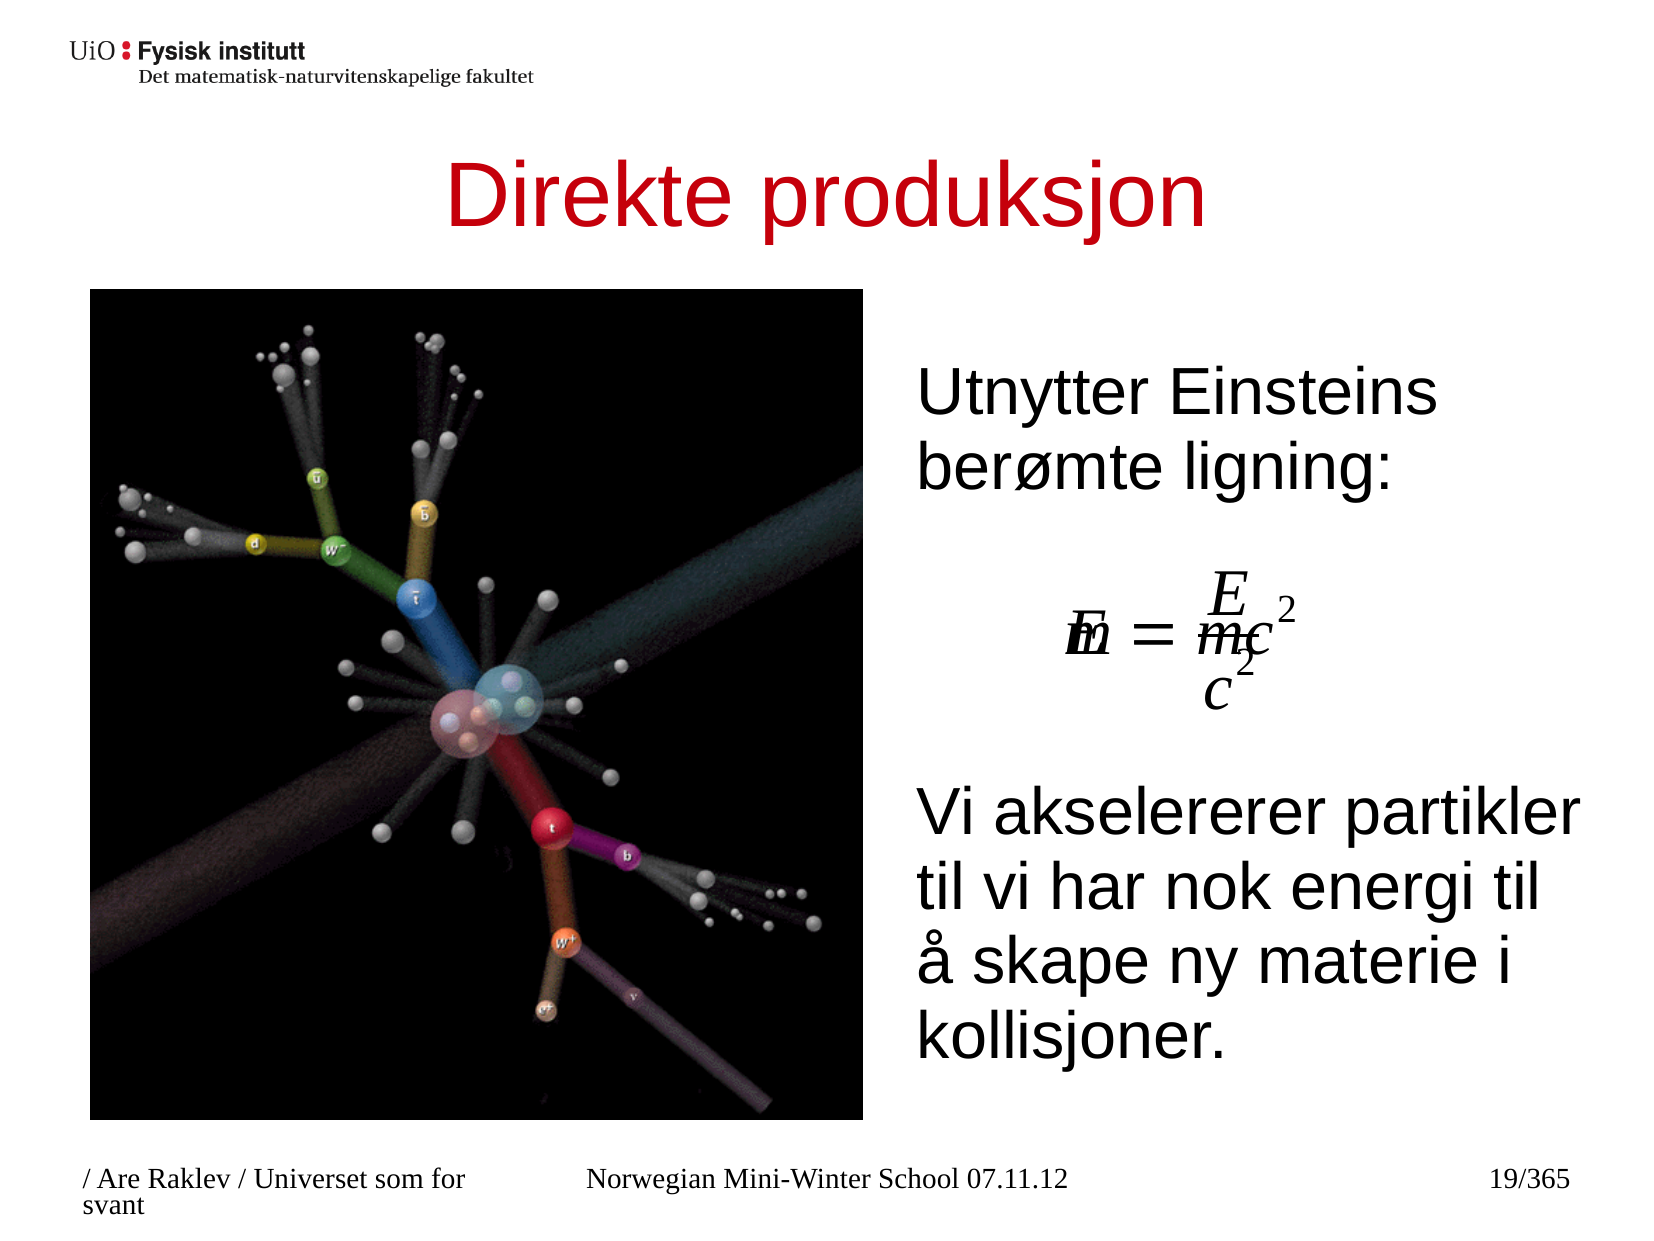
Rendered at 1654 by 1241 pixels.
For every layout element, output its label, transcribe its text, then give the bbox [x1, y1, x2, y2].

chart [1056, 556, 1304, 724]
title Direkte produksjon [82, 90, 1571, 298]
picture [90, 289, 863, 1120]
text_box Vi akselererer partikler til vi har nok energi til å skape ny materie i kollisjoner. [902, 766, 1613, 1080]
picture [68, 37, 537, 89]
text_box Utnytter Einsteins berømte ligning: [902, 347, 1613, 512]
